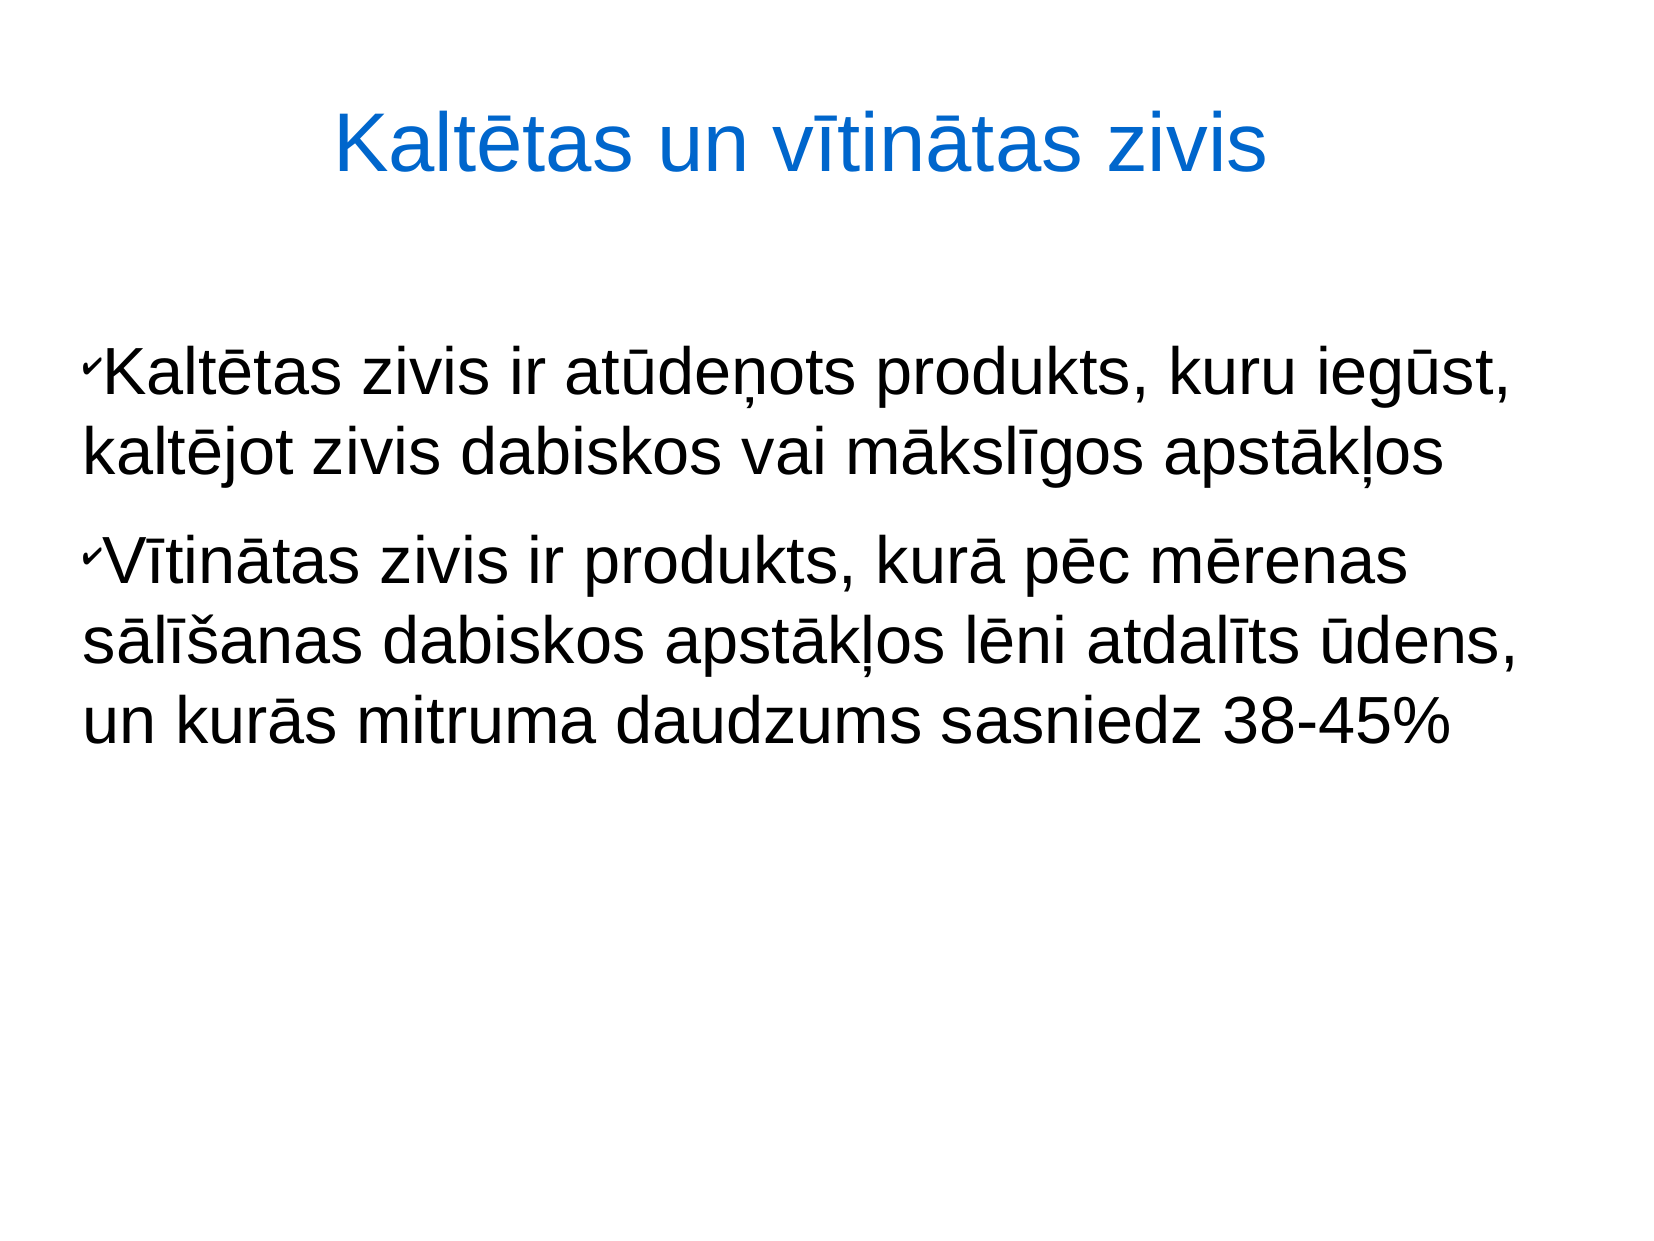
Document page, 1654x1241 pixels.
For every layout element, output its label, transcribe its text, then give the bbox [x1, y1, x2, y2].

list Kaltētas un vītinātas zivis Kaltētas zivis ir atūdeņots produkts, kuru iegūst, kaltējot zivis dabiskos vai mākslīgos apstākļos Vītinātas zivis ir produkts, kurā pēc mērenas sālīšanas dabiskos apstākļos lēni atdalīts ūdens, un kurās mitruma daudzums sasniedz 38-45% [82, 88, 1571, 1109]
